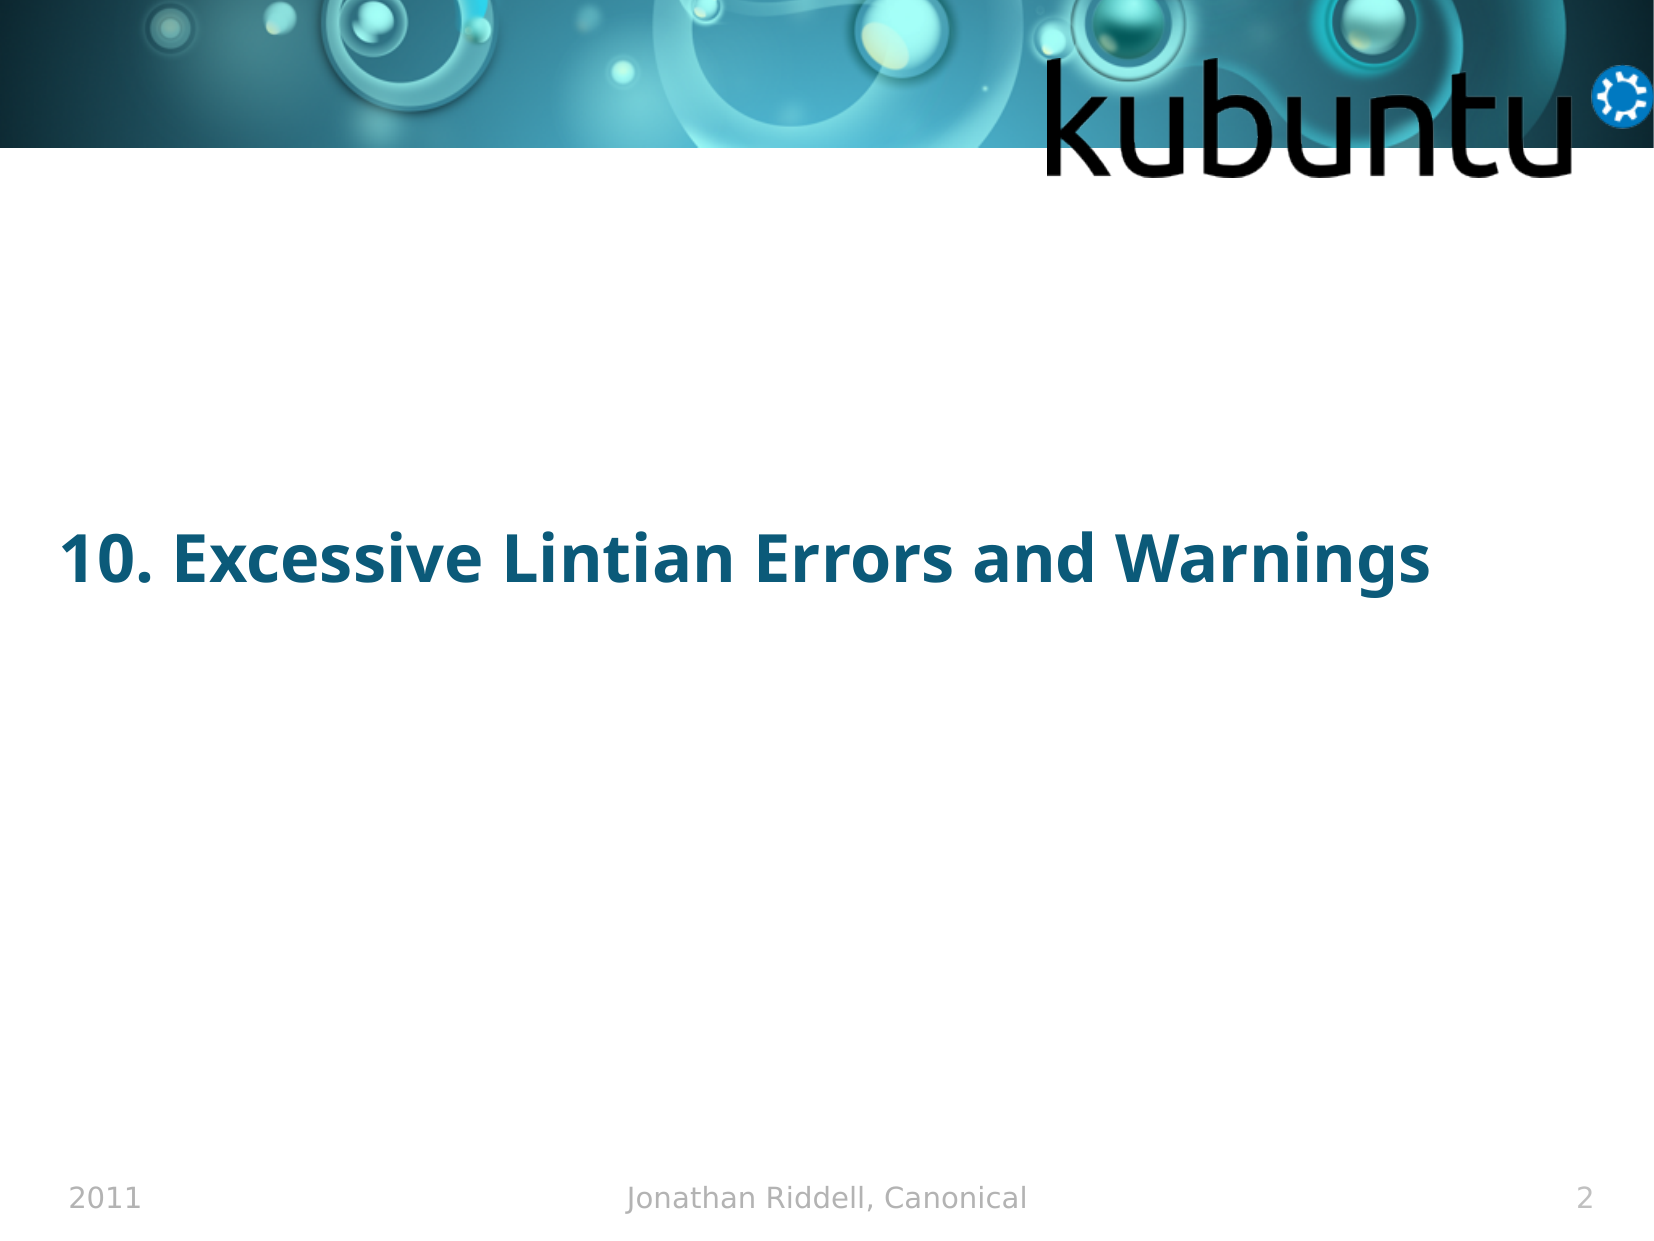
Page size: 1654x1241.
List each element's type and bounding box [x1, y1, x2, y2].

picture [0, 0, 1654, 178]
list [59, 290, 1595, 1109]
